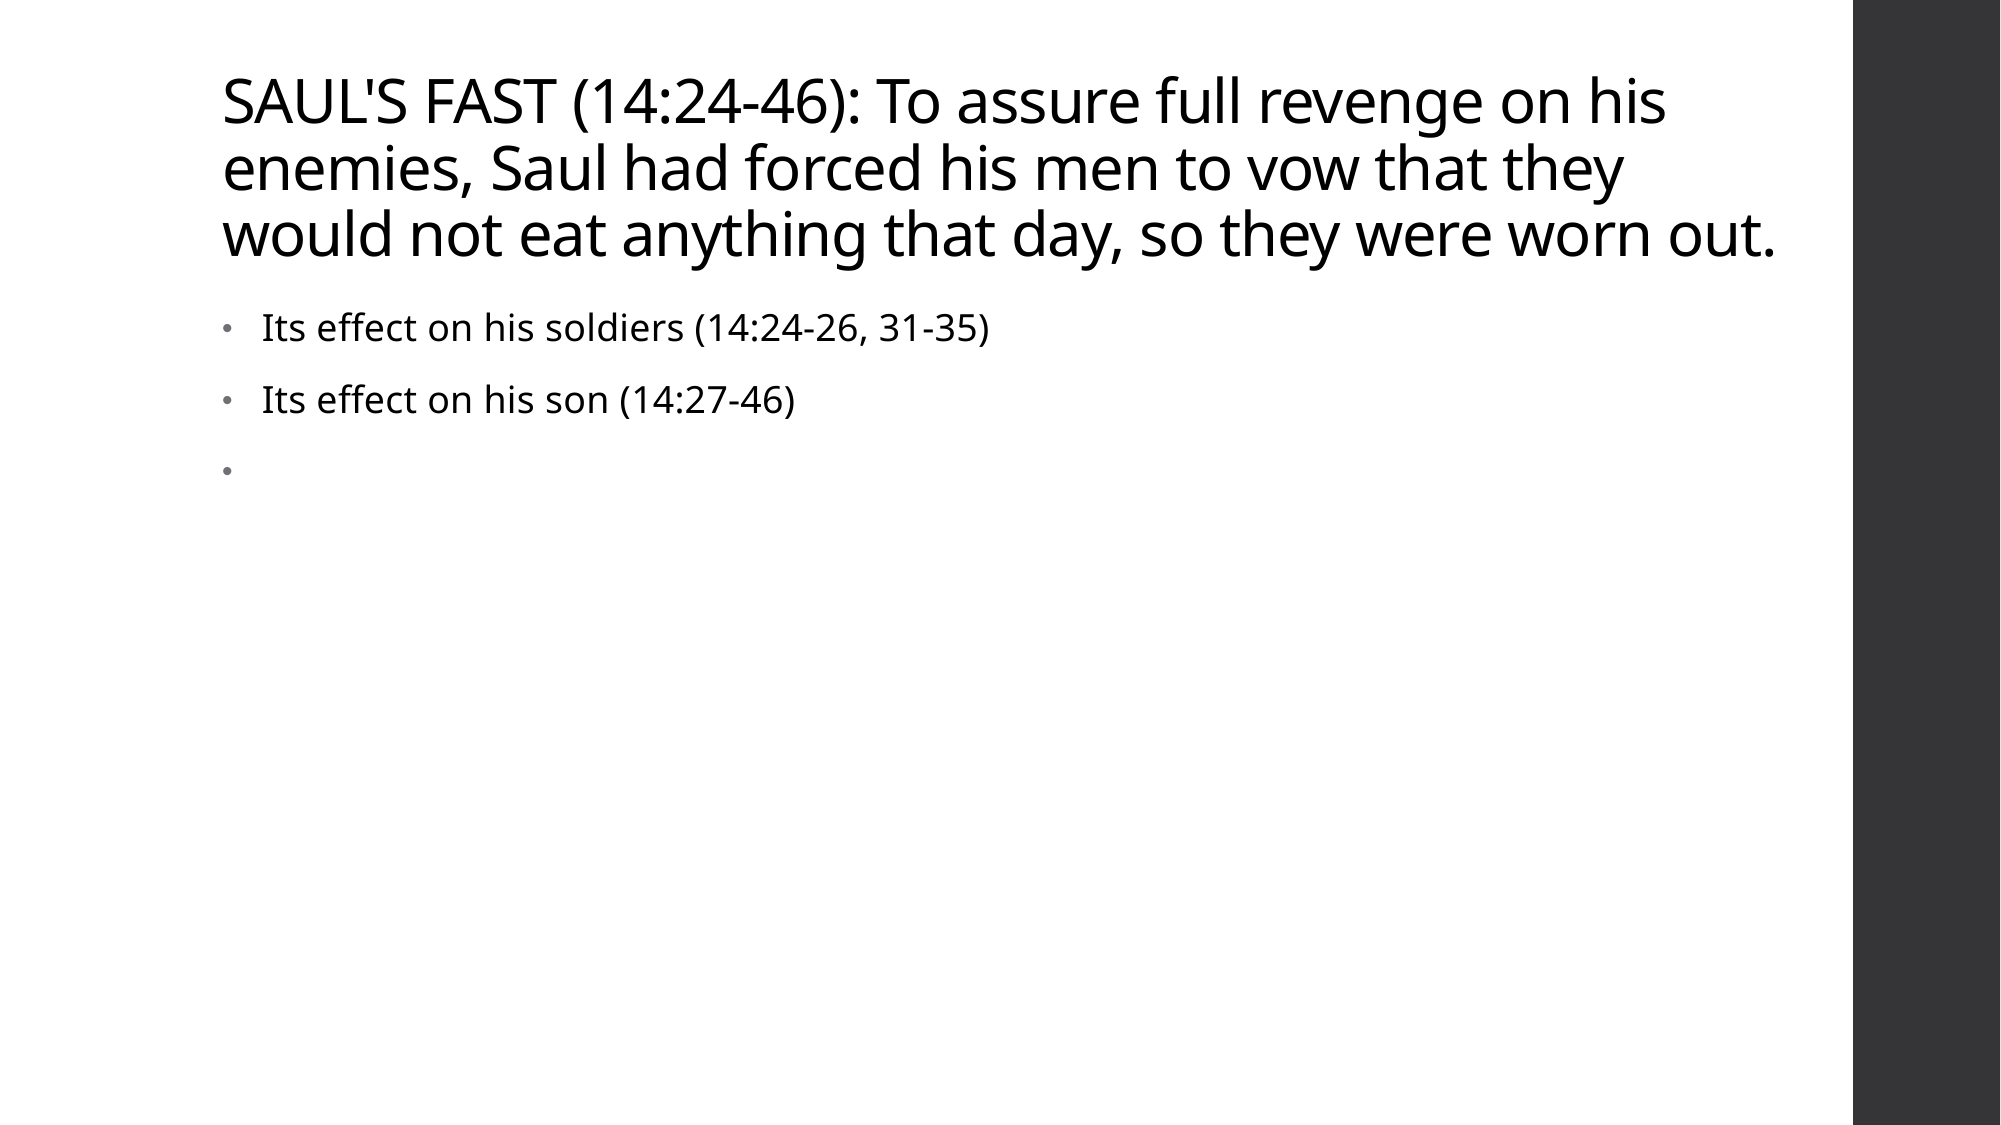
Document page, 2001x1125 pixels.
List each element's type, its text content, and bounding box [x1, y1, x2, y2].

list Its effect on his soldiers (14:24-26, 31-35) Its effect on his son (14:27-46) [206, 299, 1617, 1014]
title SAUL'S FAST (14:24-46): To assure full revenge on his enemies, Saul had forced his men to vow that they would not eat anything that day, so they were worn out. [206, 60, 1797, 278]
